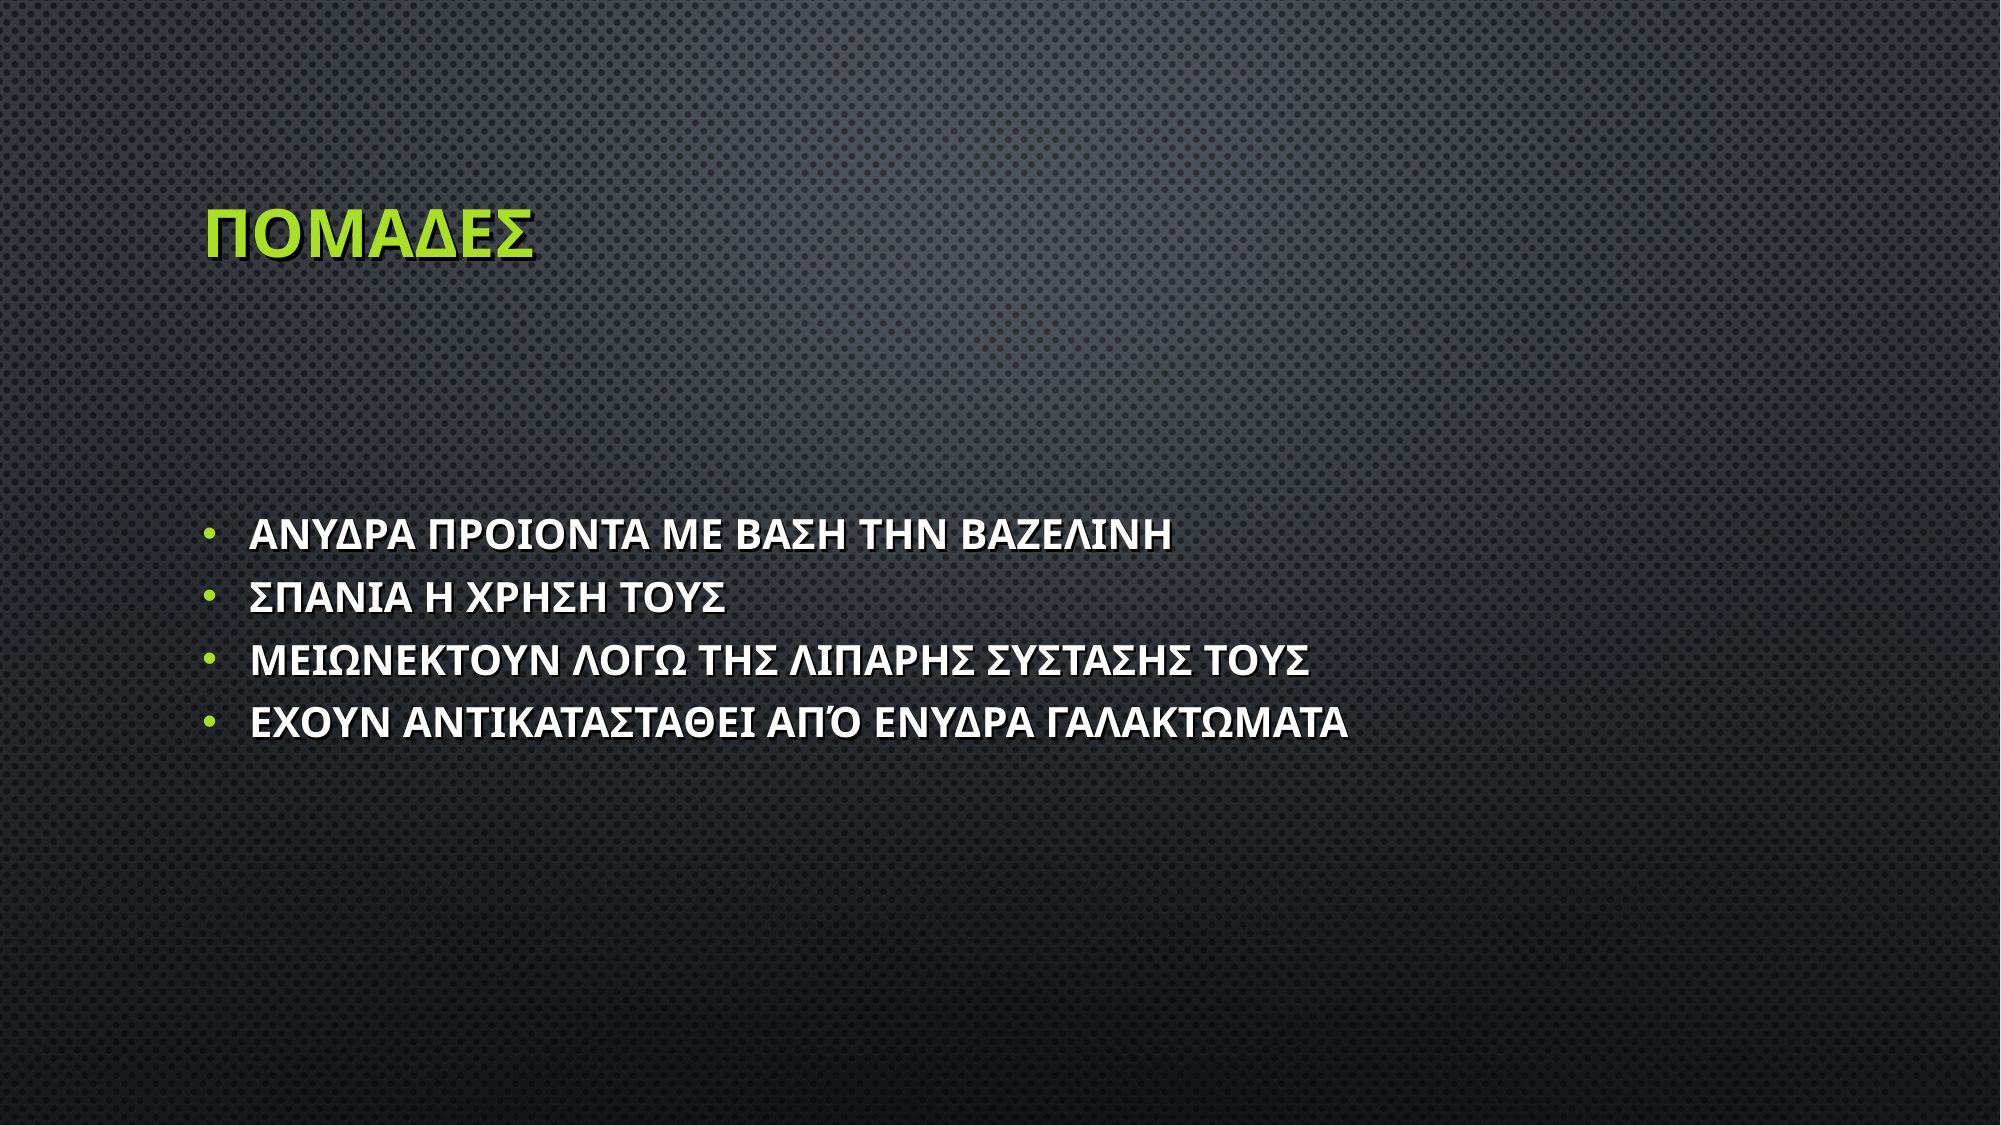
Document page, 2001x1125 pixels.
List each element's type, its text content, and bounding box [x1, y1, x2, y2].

title ΠΟΜΑΔΕΣ [187, 99, 790, 304]
list ΑΝΥΔΡΑ ΠΡΟΙΟΝΤΑ ΜΕ ΒΑΣΗ ΤΗΝ ΒΑΖΕΛΙΝΗ ΣΠΑΝΙΑ Η ΧΡΗΣΗ ΤΟΥΣ ΜΕΙΩΝΕΚΤΟΥΝ ΛΟΓΩ ΤΗΣ ΛΙΠΑΡΗΣ ΣΥΣΤΑΣΗΣ ΤΟΥΣ ΕΧΟΥΝ ΑΝΤΙΚΑΤΑΣΤΑΘΕΙ ΑΠΌ ΕΝΥΔΡΑ ΓΑΛΑΚΤΩΜΑΤΑ [187, 304, 1813, 950]
